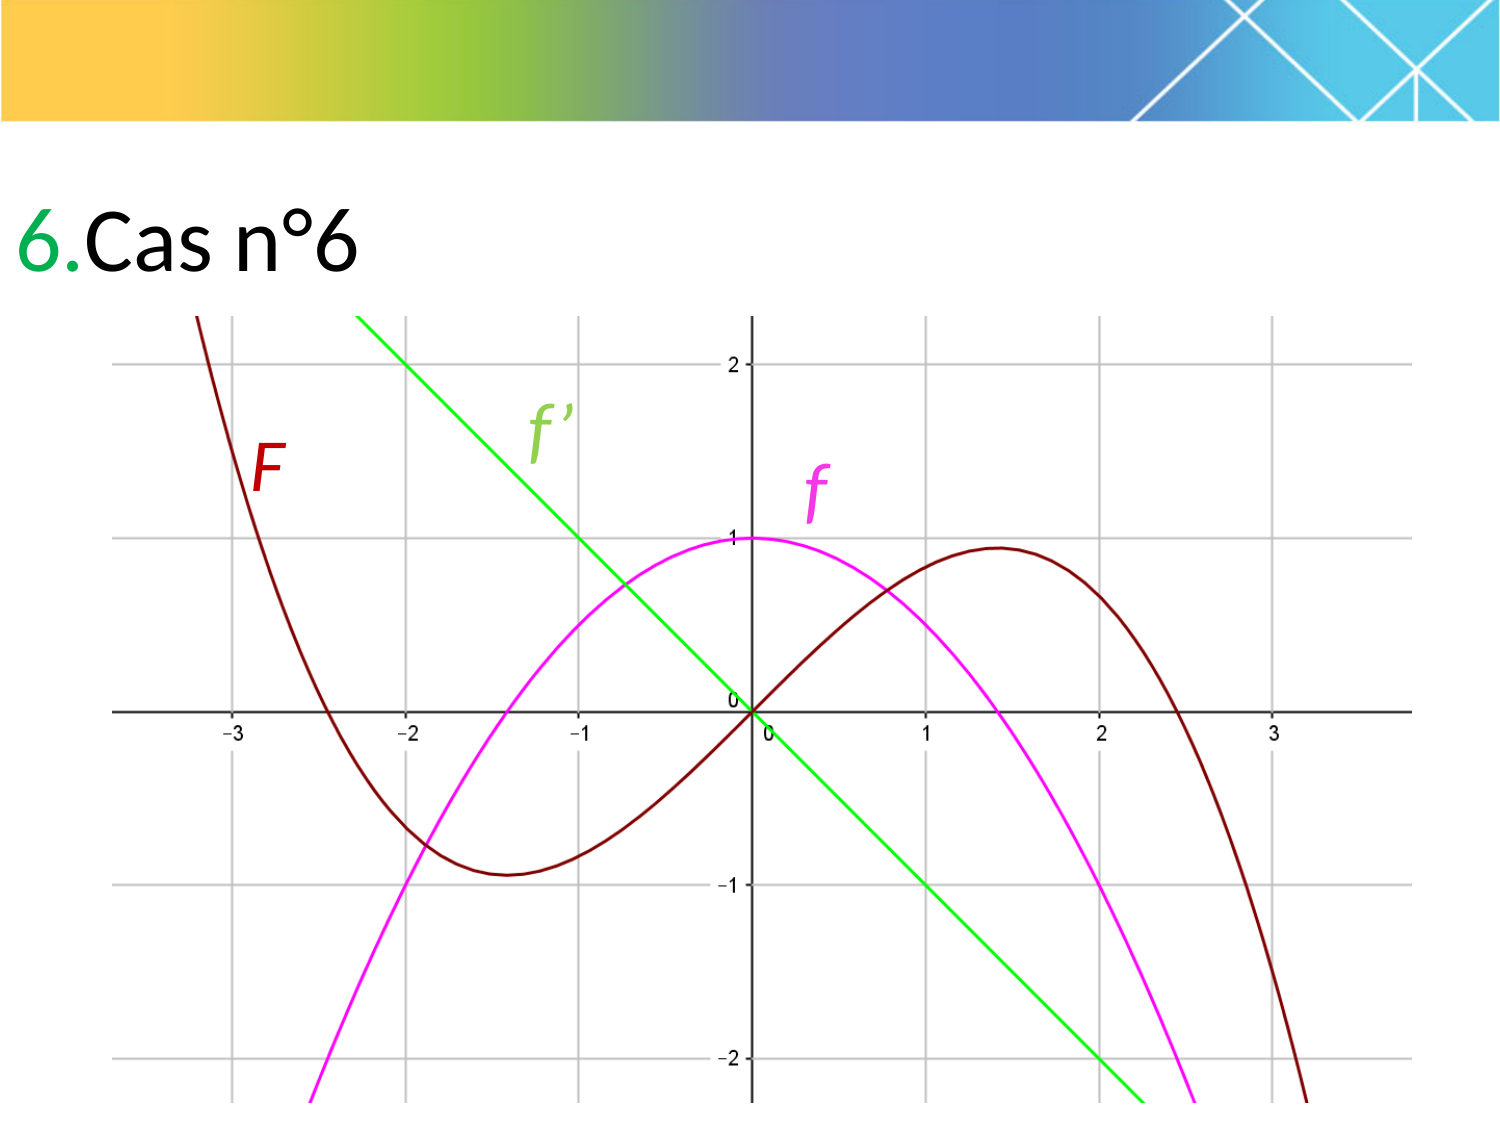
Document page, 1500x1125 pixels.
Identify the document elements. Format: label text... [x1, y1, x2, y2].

text_box F [235, 408, 292, 515]
title Cas n°6 [0, 163, 1500, 305]
text_box f [790, 432, 885, 538]
picture [112, 316, 1412, 1103]
text_box f’ [513, 372, 609, 479]
